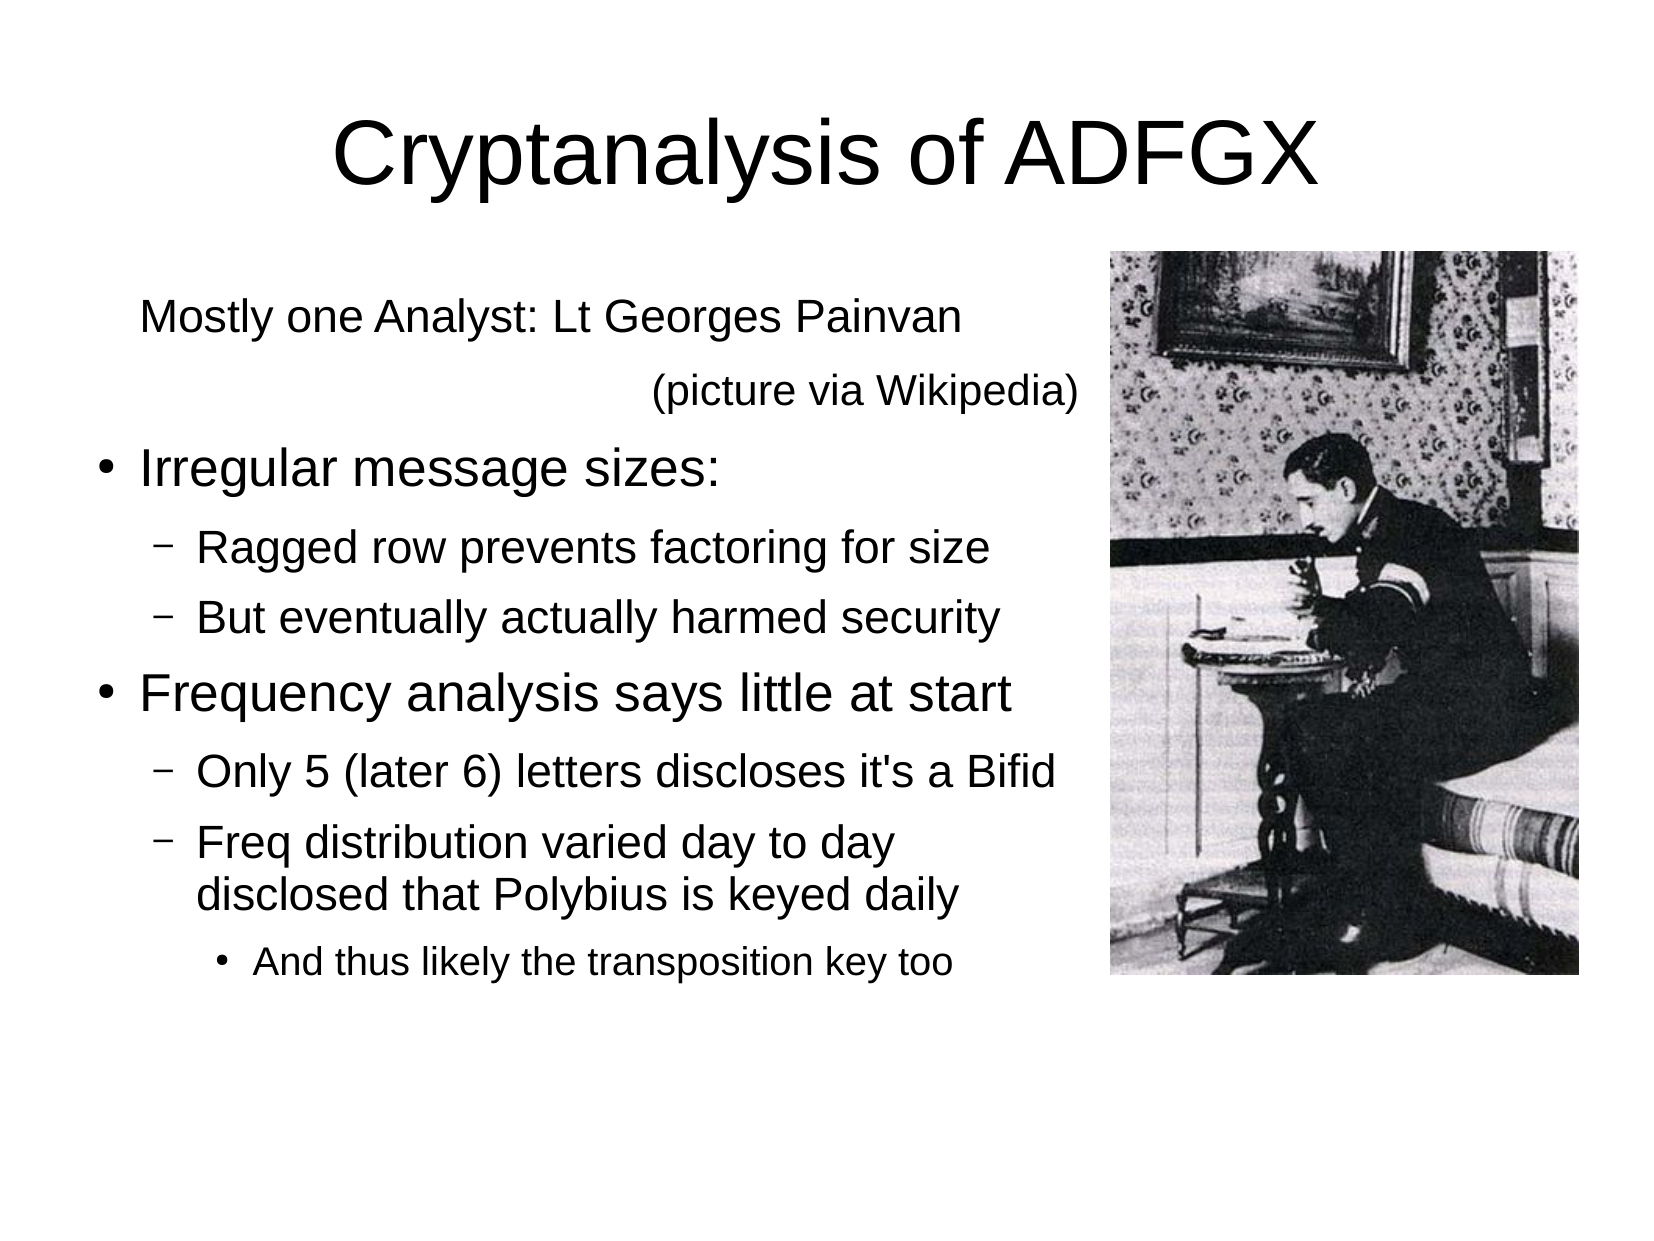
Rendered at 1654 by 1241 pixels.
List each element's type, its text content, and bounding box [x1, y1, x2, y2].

list Mostly one Analyst: Lt Georges Painvan (picture via Wikipedia) Irregular message sizes: Ragged row prevents factoring for size But eventually actually harmed security Frequency analysis says little at start Only 5 (later 6) letters discloses it's a Bifid Freq distribution varied day to day disclosed that Polybius is keyed daily And thus likely the transposition key too [82, 290, 1081, 1036]
title Cryptanalysis of ADFGX [82, 49, 1571, 257]
picture [1110, 251, 1579, 976]
